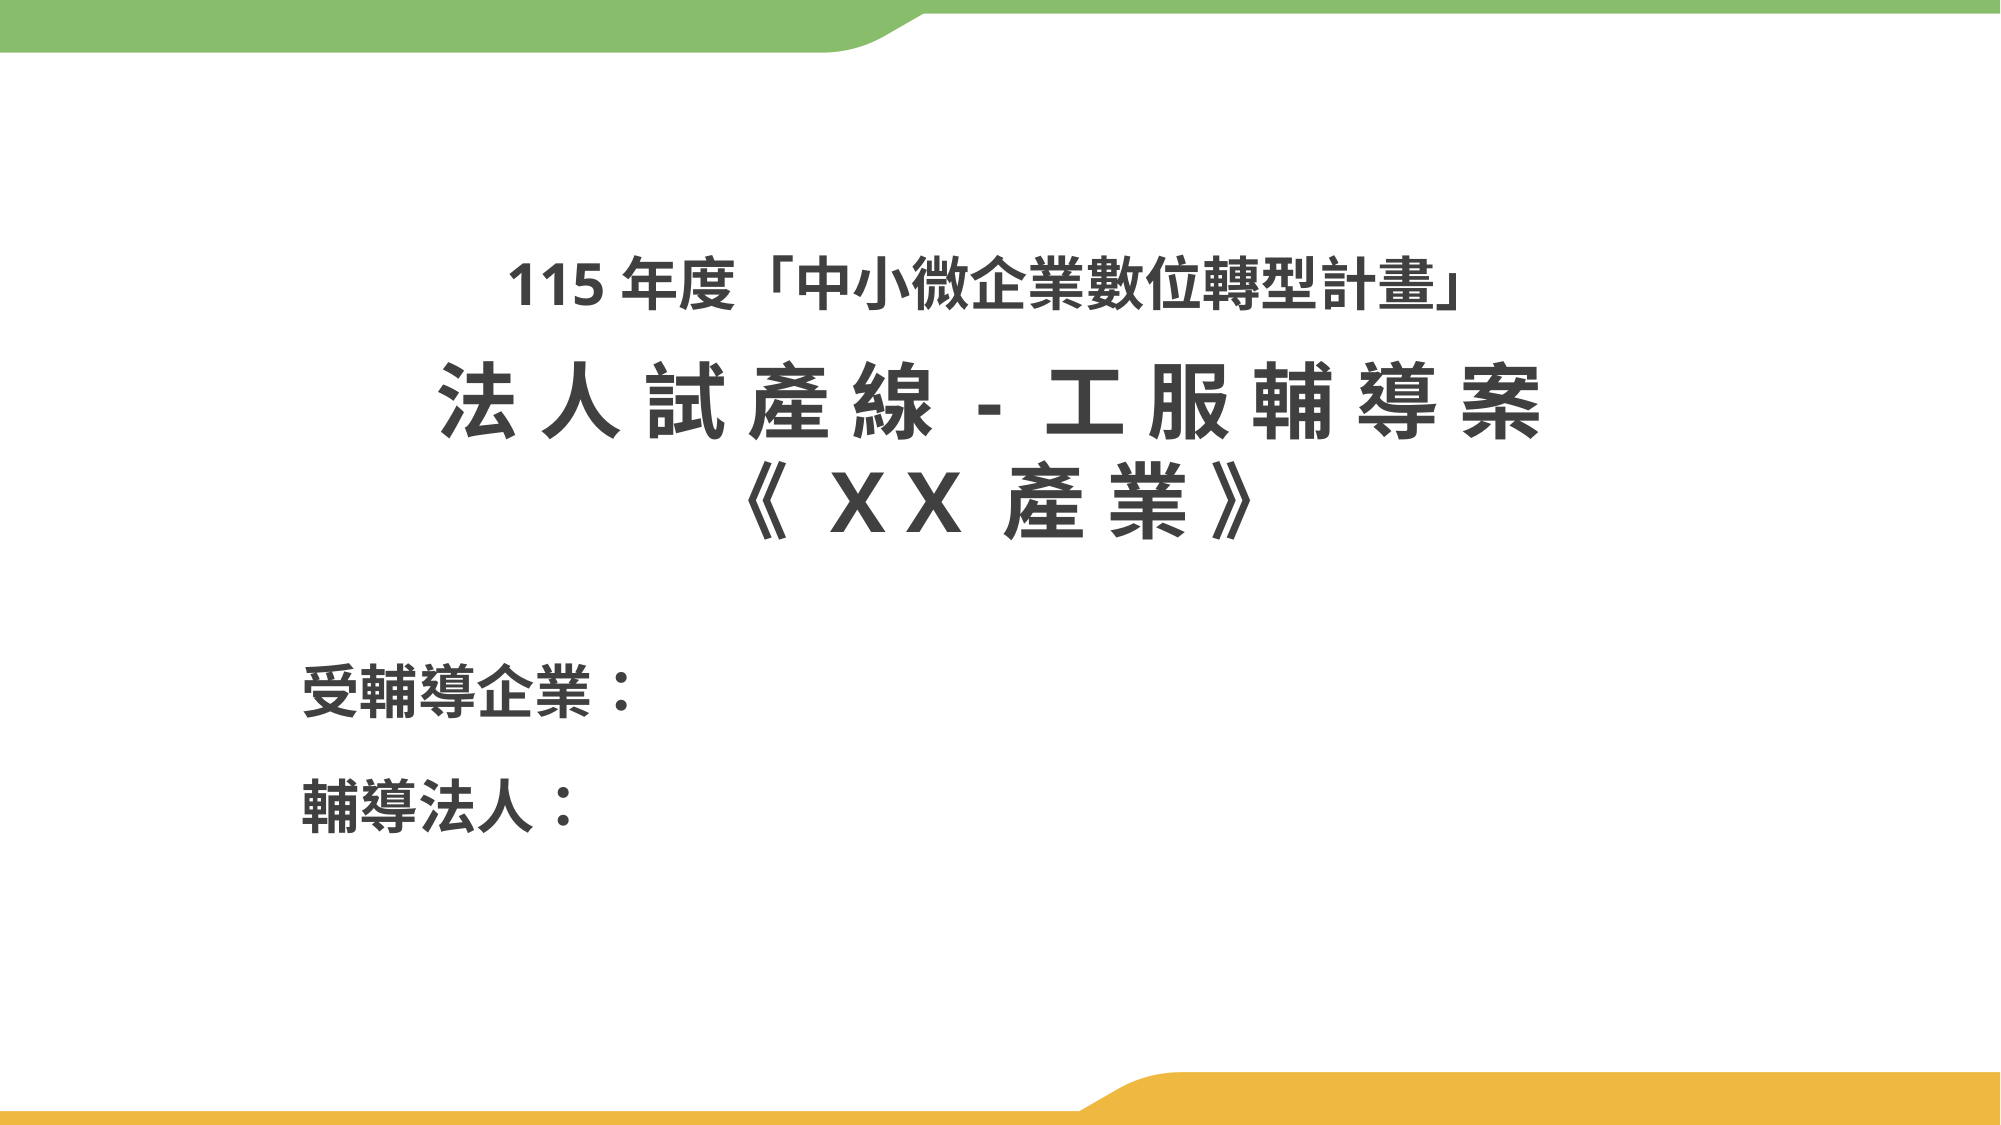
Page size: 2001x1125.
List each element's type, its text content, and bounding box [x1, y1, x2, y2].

title 法人試產線-工服輔導案 《XX產業》 [137, 340, 1863, 558]
text_box 受輔導企業： [286, 631, 1489, 747]
text_box 輔導法人： [286, 747, 1489, 864]
text_box 115年度「中小微企業數位轉型計畫」 [399, 224, 1601, 341]
